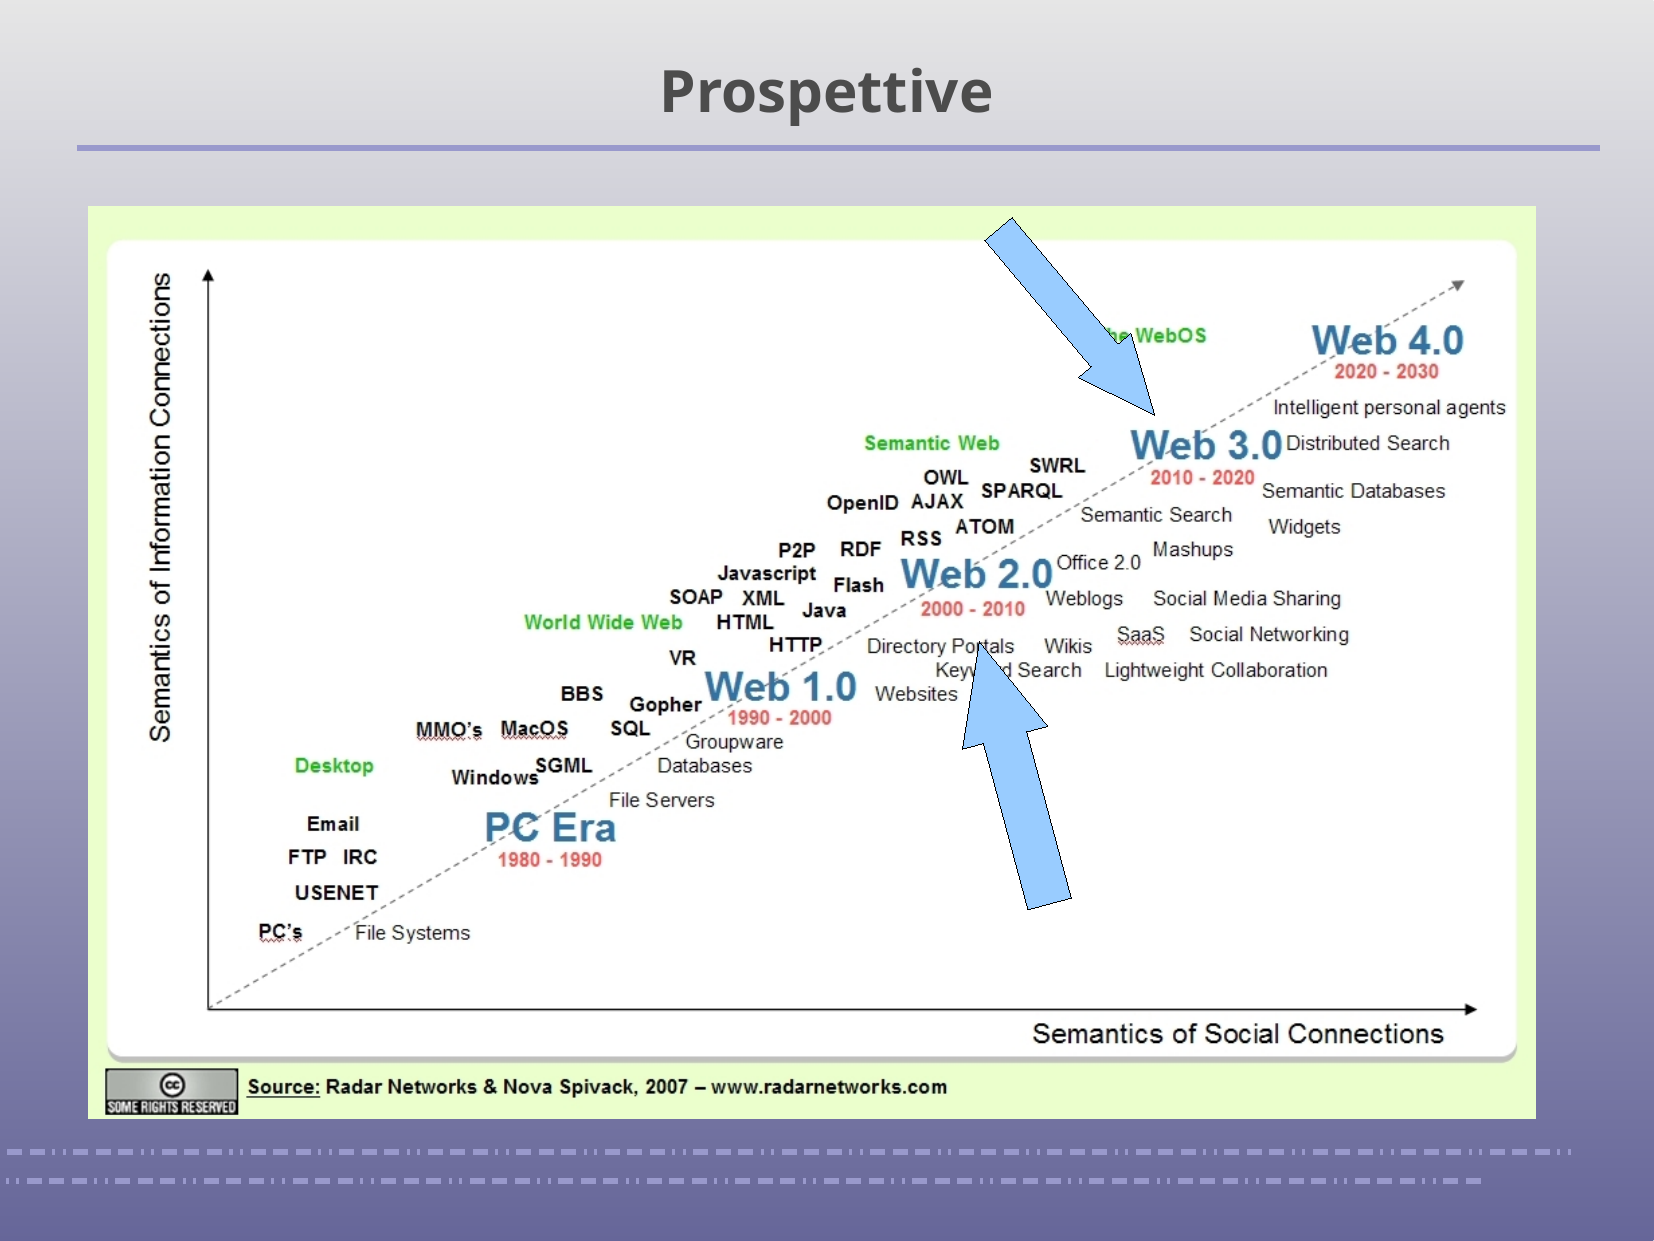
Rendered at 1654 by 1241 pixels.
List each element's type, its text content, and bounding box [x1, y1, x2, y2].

text_box [984, 217, 1155, 416]
text_box Prospettive [236, 48, 1418, 132]
text_box [962, 641, 1072, 910]
picture [88, 206, 1536, 1119]
